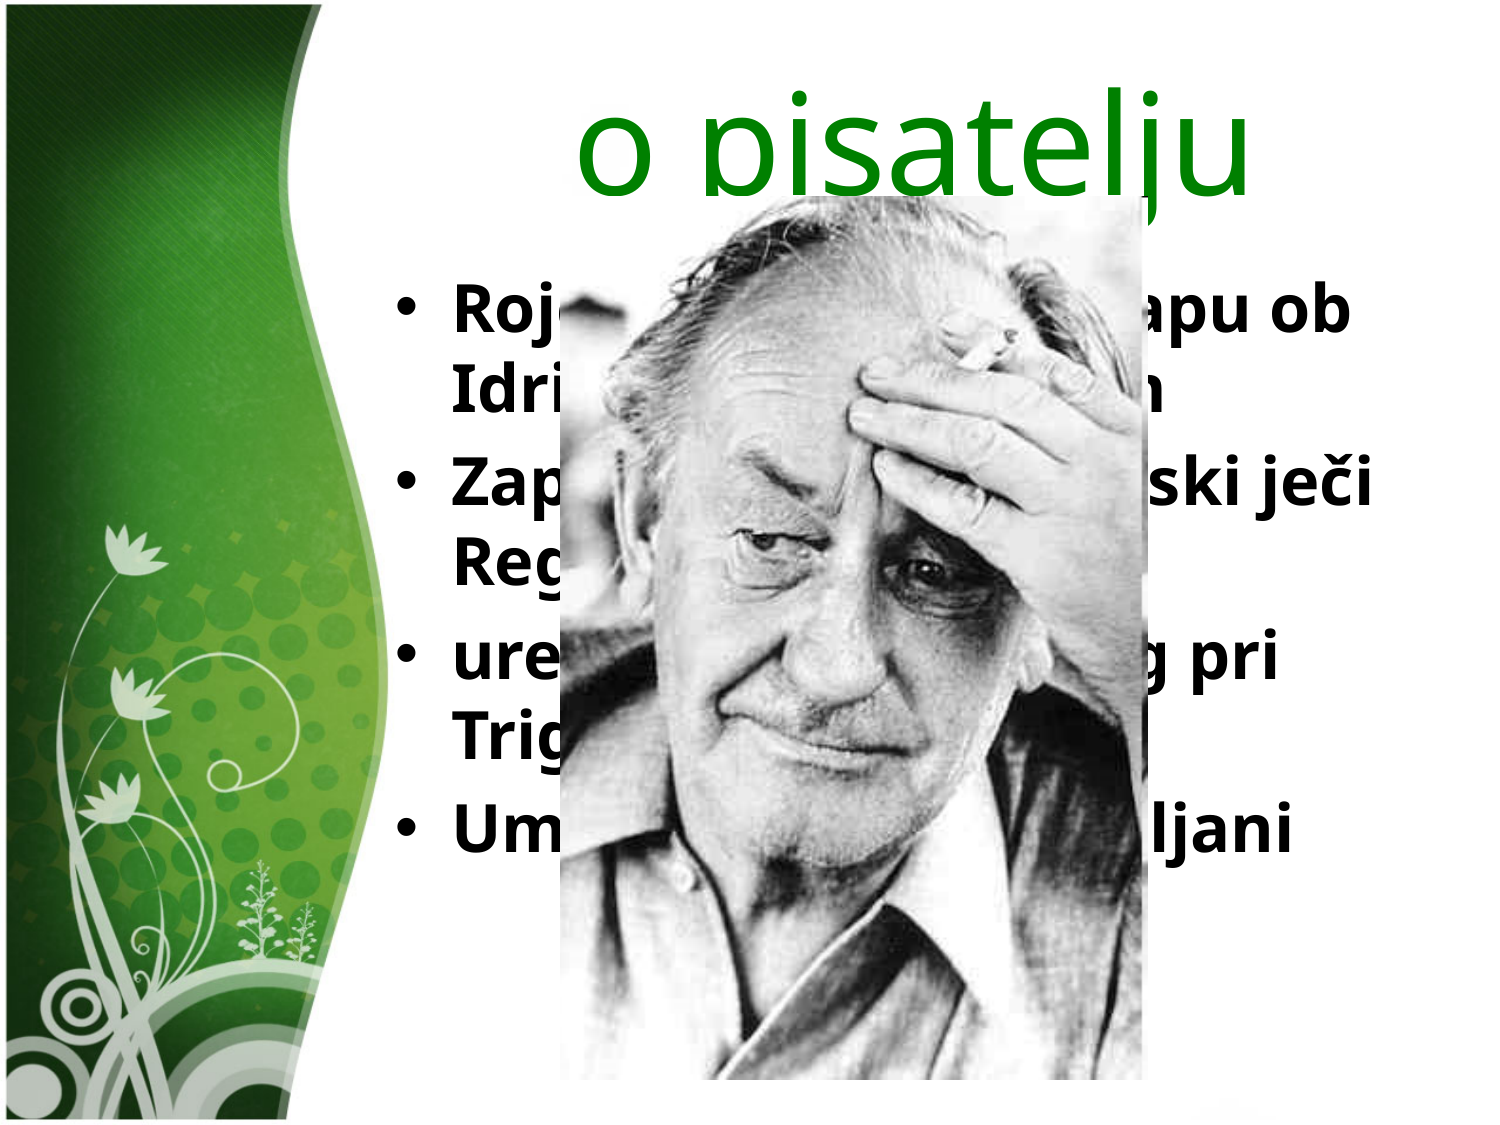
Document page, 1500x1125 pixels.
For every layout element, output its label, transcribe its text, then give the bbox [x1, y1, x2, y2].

title o pisatelju [339, 45, 1425, 233]
list Rojen 28. 9. 1910 v Slapu ob Idrijci na Tolminskem Zaprt v zloglasni rimski ječi Regina Coeli urednik in dramaturg pri Triglav filmu Umrl leta 1980 v Ljubljani [379, 257, 560, 1001]
picture [0, 0, 1500, 1125]
list Rojen 28. 9. 1910 v Slapu ob Idrijci na Tolminskem Zaprt v zloglasni rimski ječi Regina Coeli urednik in dramaturg pri Triglav filmu Umrl leta 1980 v Ljubljani [1148, 257, 1430, 1001]
